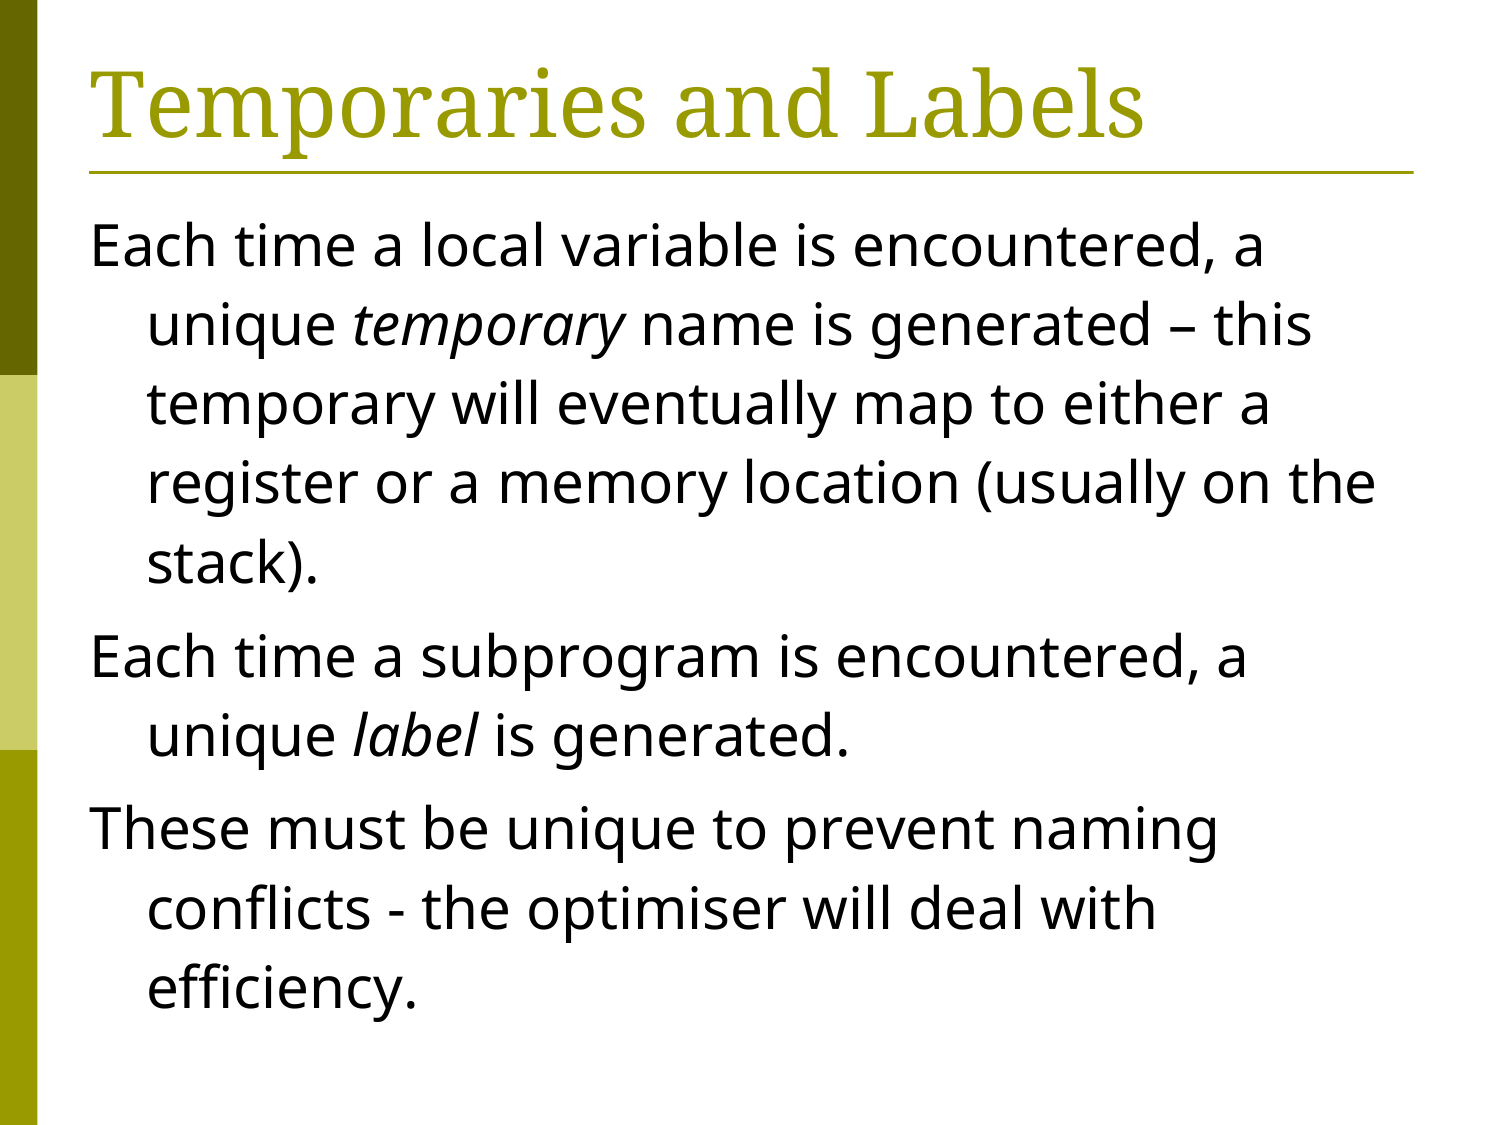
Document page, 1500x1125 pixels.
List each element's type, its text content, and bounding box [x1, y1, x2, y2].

title Temporaries and Labels [75, 45, 1426, 173]
list Each time a local variable is encountered, a unique temporary name is generated – this temporary will eventually map to either a register or a memory location (usually on the stack). Each time a subprogram is encountered, a unique label is generated. These must be unique to prevent naming conflicts - the optimiser will deal with efficiency. [75, 196, 1426, 1006]
